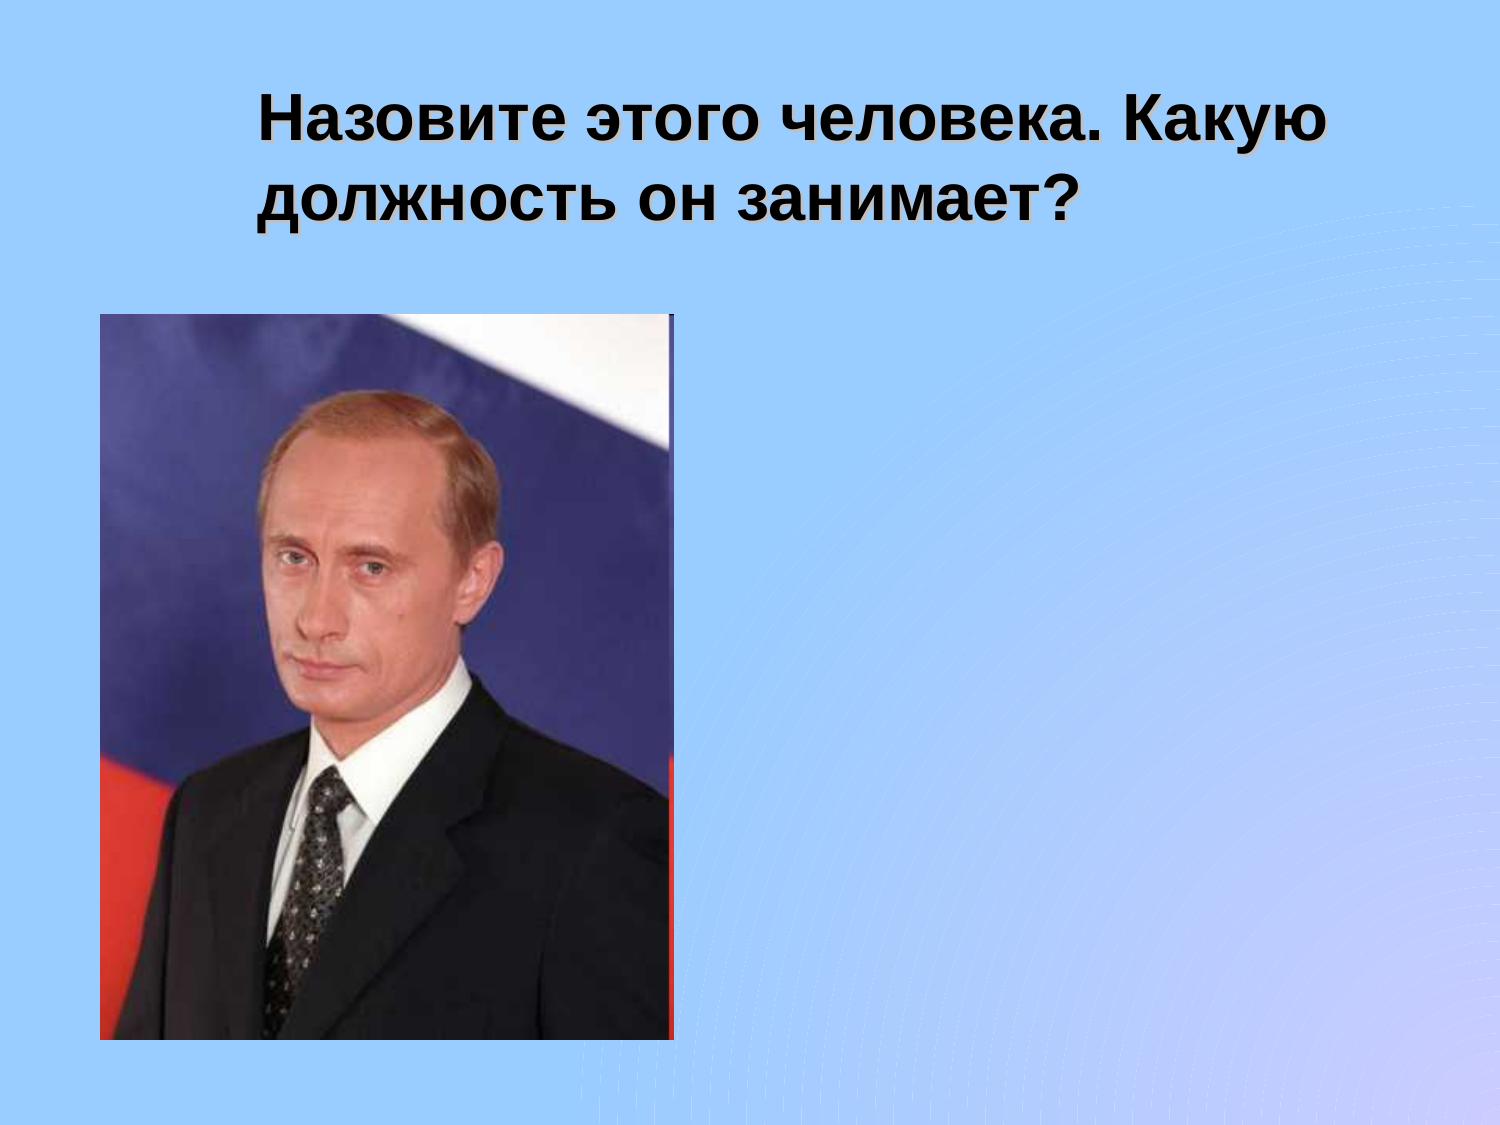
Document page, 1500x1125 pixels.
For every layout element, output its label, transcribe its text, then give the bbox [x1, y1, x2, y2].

text_box Назовите этого человека. Какую должность он занимает? [242, 66, 1471, 241]
picture [100, 314, 674, 1040]
